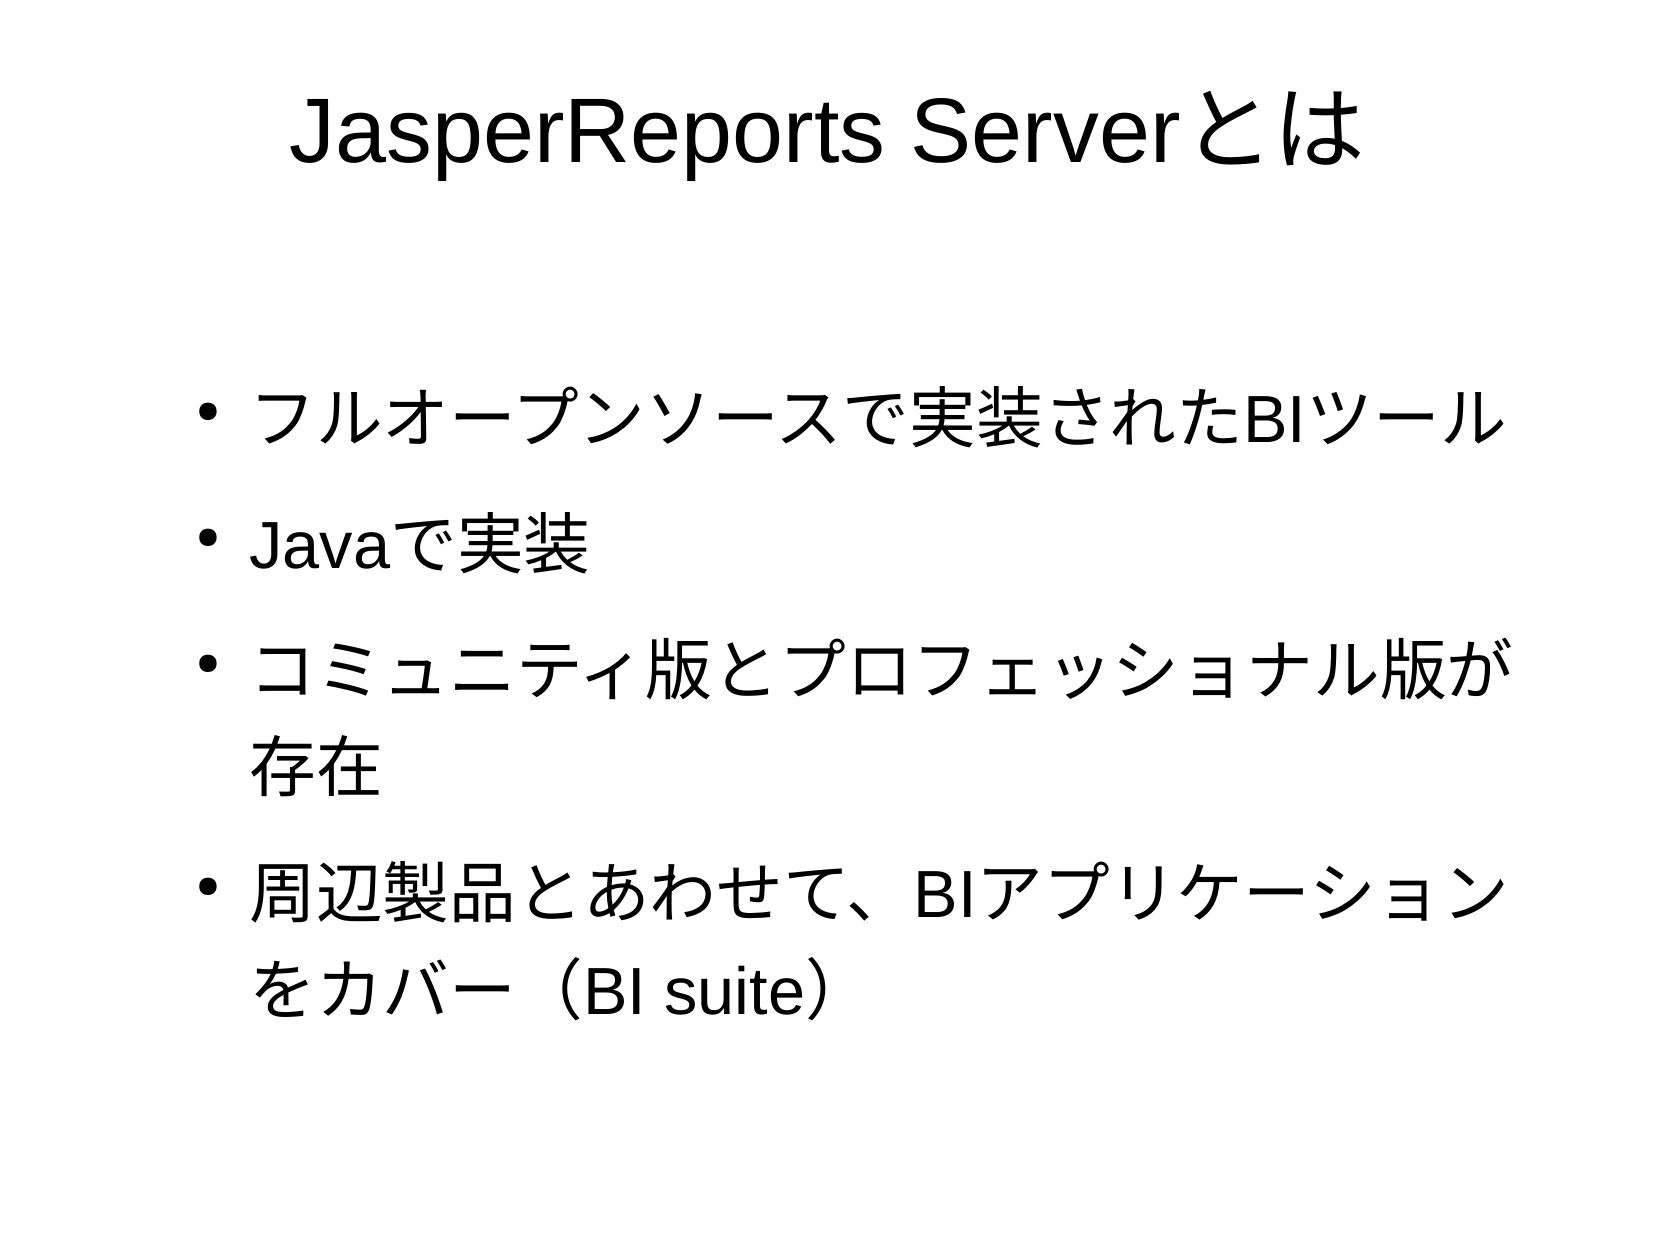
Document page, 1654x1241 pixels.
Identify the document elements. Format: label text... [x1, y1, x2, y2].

list フルオープンソースで実装されたBIツール Javaで実装 コミュニティ版とプロフェッショナル版が存在 周辺製品とあわせて、BIアプリケーションをカバー（BI suite） [178, 364, 1570, 1147]
title JasperReports Serverとは [121, 19, 1534, 227]
